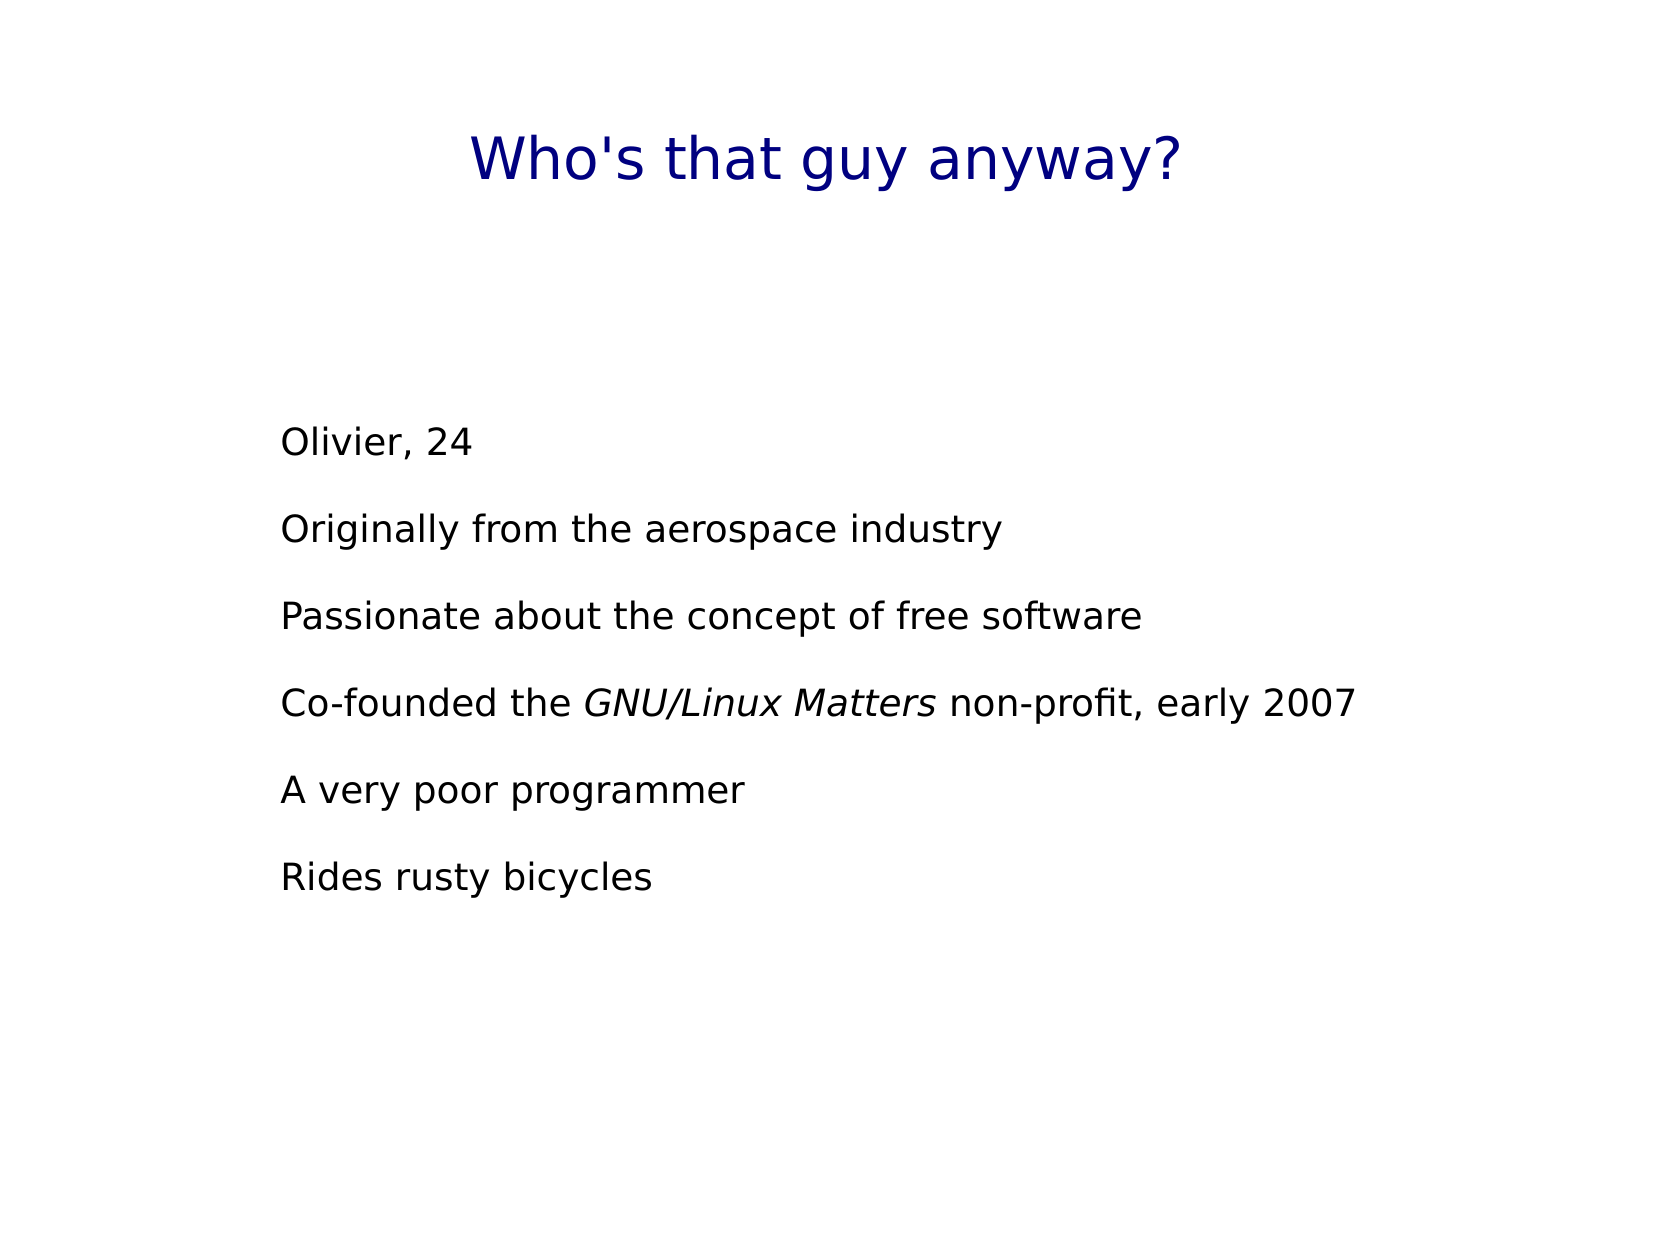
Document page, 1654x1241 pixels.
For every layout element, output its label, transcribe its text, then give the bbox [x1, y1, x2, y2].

text_box Olivier, 24 Originally from the aerospace industry Passionate about the concept of free software Co-founded the GNU/Linux Matters non-profit, early 2007 A very poor programmer Rides rusty bicycles [265, 413, 1447, 945]
text_box Who's that guy anyway? [0, 118, 1654, 201]
